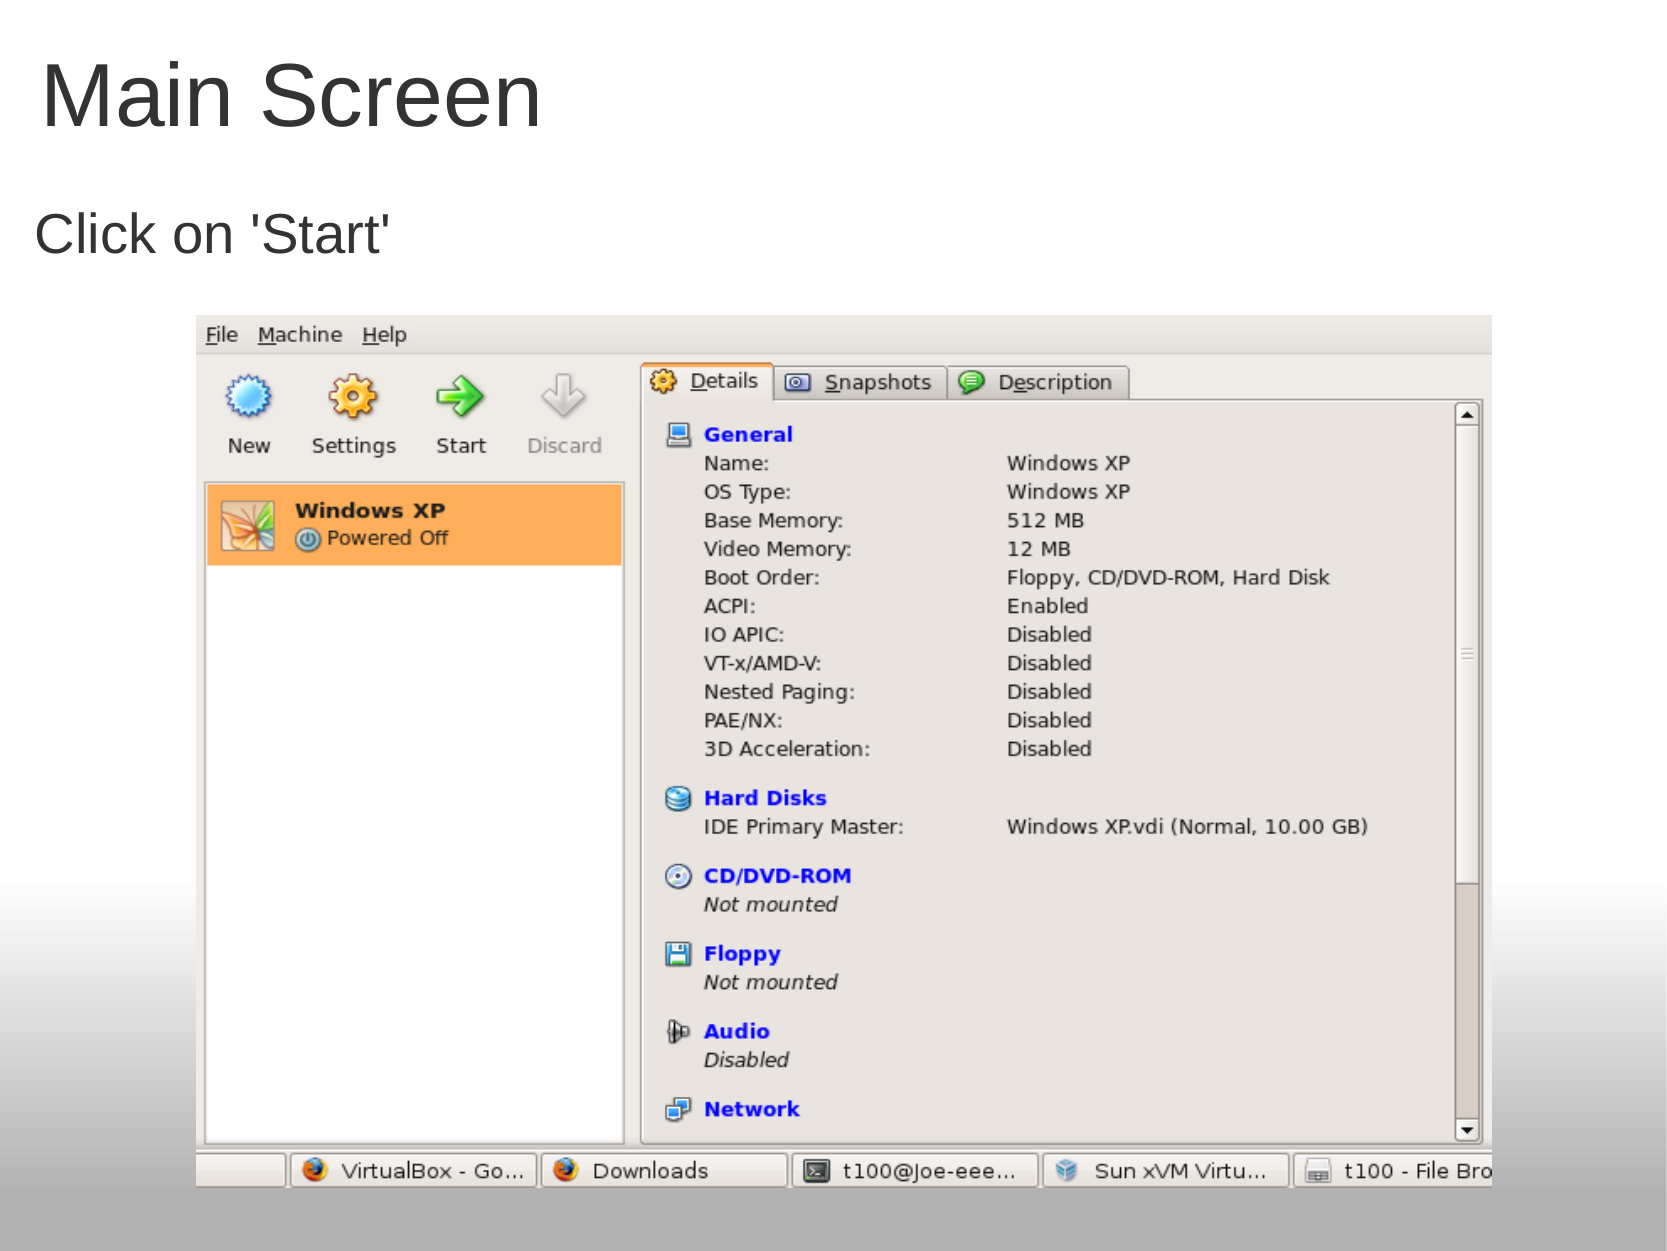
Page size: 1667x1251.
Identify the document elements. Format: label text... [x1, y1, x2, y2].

picture [0, 0, 1667, 1251]
text_box Click on 'Start' [34, 201, 889, 267]
title Main Screen [40, 50, 1627, 201]
